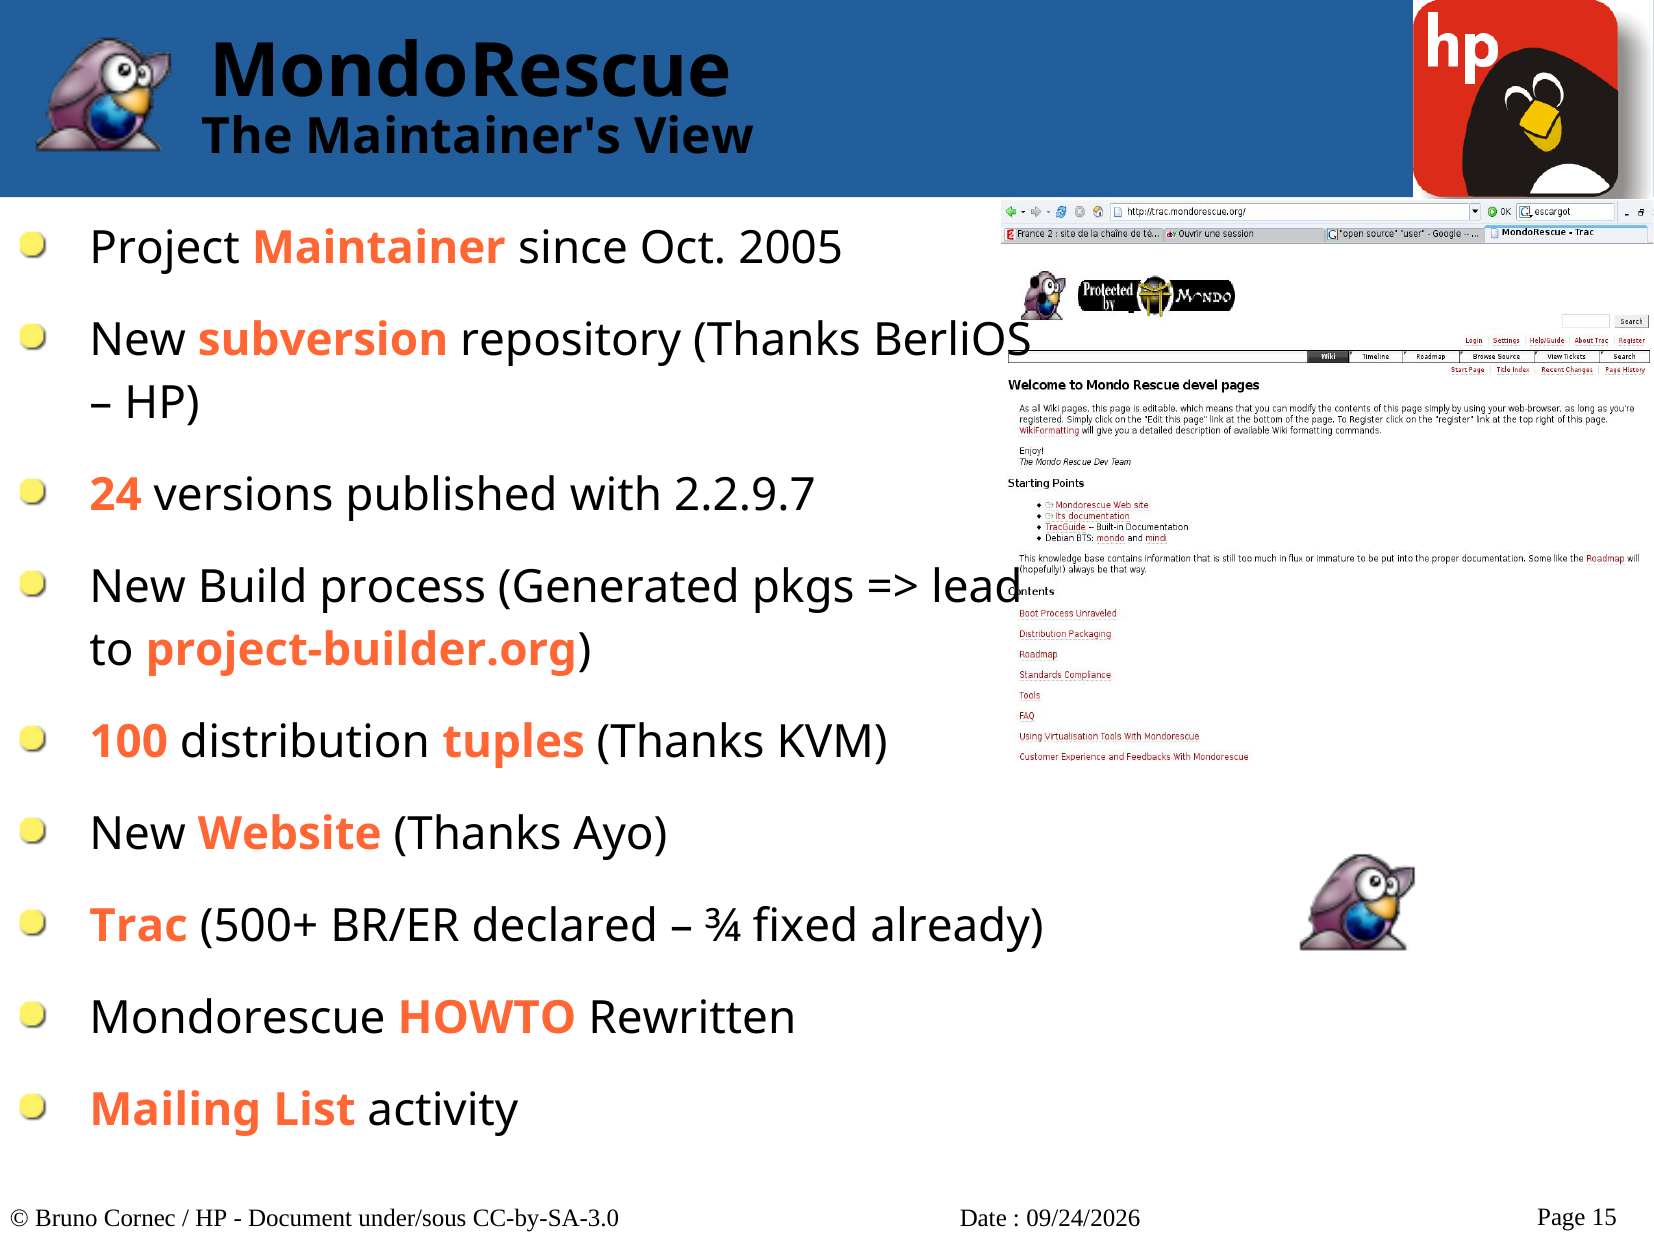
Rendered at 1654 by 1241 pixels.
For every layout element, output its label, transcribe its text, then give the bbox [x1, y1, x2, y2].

title The Maintainer's View [201, 32, 1191, 241]
picture [0, 0, 211, 199]
list Project Maintainer since Oct. 2005 New subversion repository (Thanks BerliOS – HP) 24 versions published with 2.2.9.7 New Build process (Generated pkgs => lead to project-builder.org) 100 distribution tuples (Thanks KVM) New Website (Thanks Ayo) Trac (500+ BR/ER declared – ¾ fixed already) Mondorescue HOWTO Rewritten Mailing List activity [6, 214, 1049, 1175]
picture [1269, 821, 1449, 991]
picture [1049, 0, 1654, 761]
